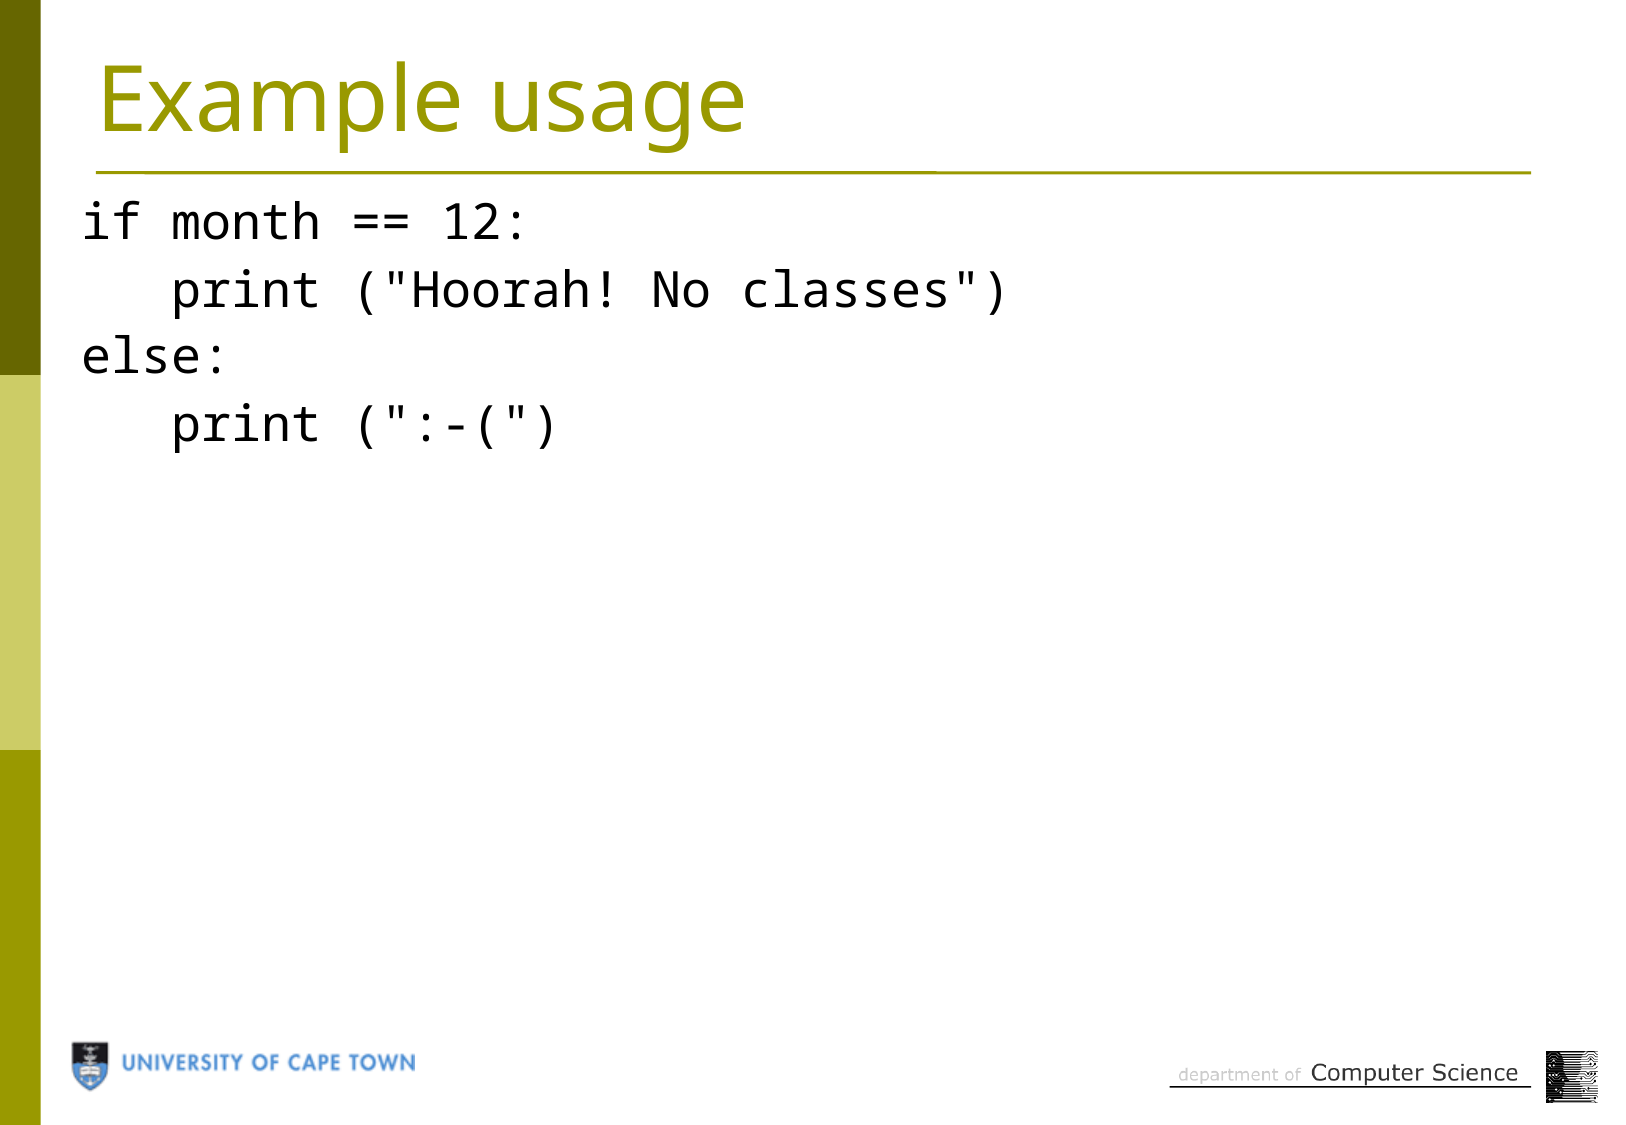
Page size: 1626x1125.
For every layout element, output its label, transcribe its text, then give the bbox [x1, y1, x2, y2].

picture [1546, 1051, 1598, 1103]
picture [1169, 1043, 1532, 1091]
list if month == 12: print ("Hoorah! No classes") else: print (":-(") [81, 196, 1543, 1005]
title Example usage [81, 21, 1543, 180]
picture [61, 1024, 415, 1103]
